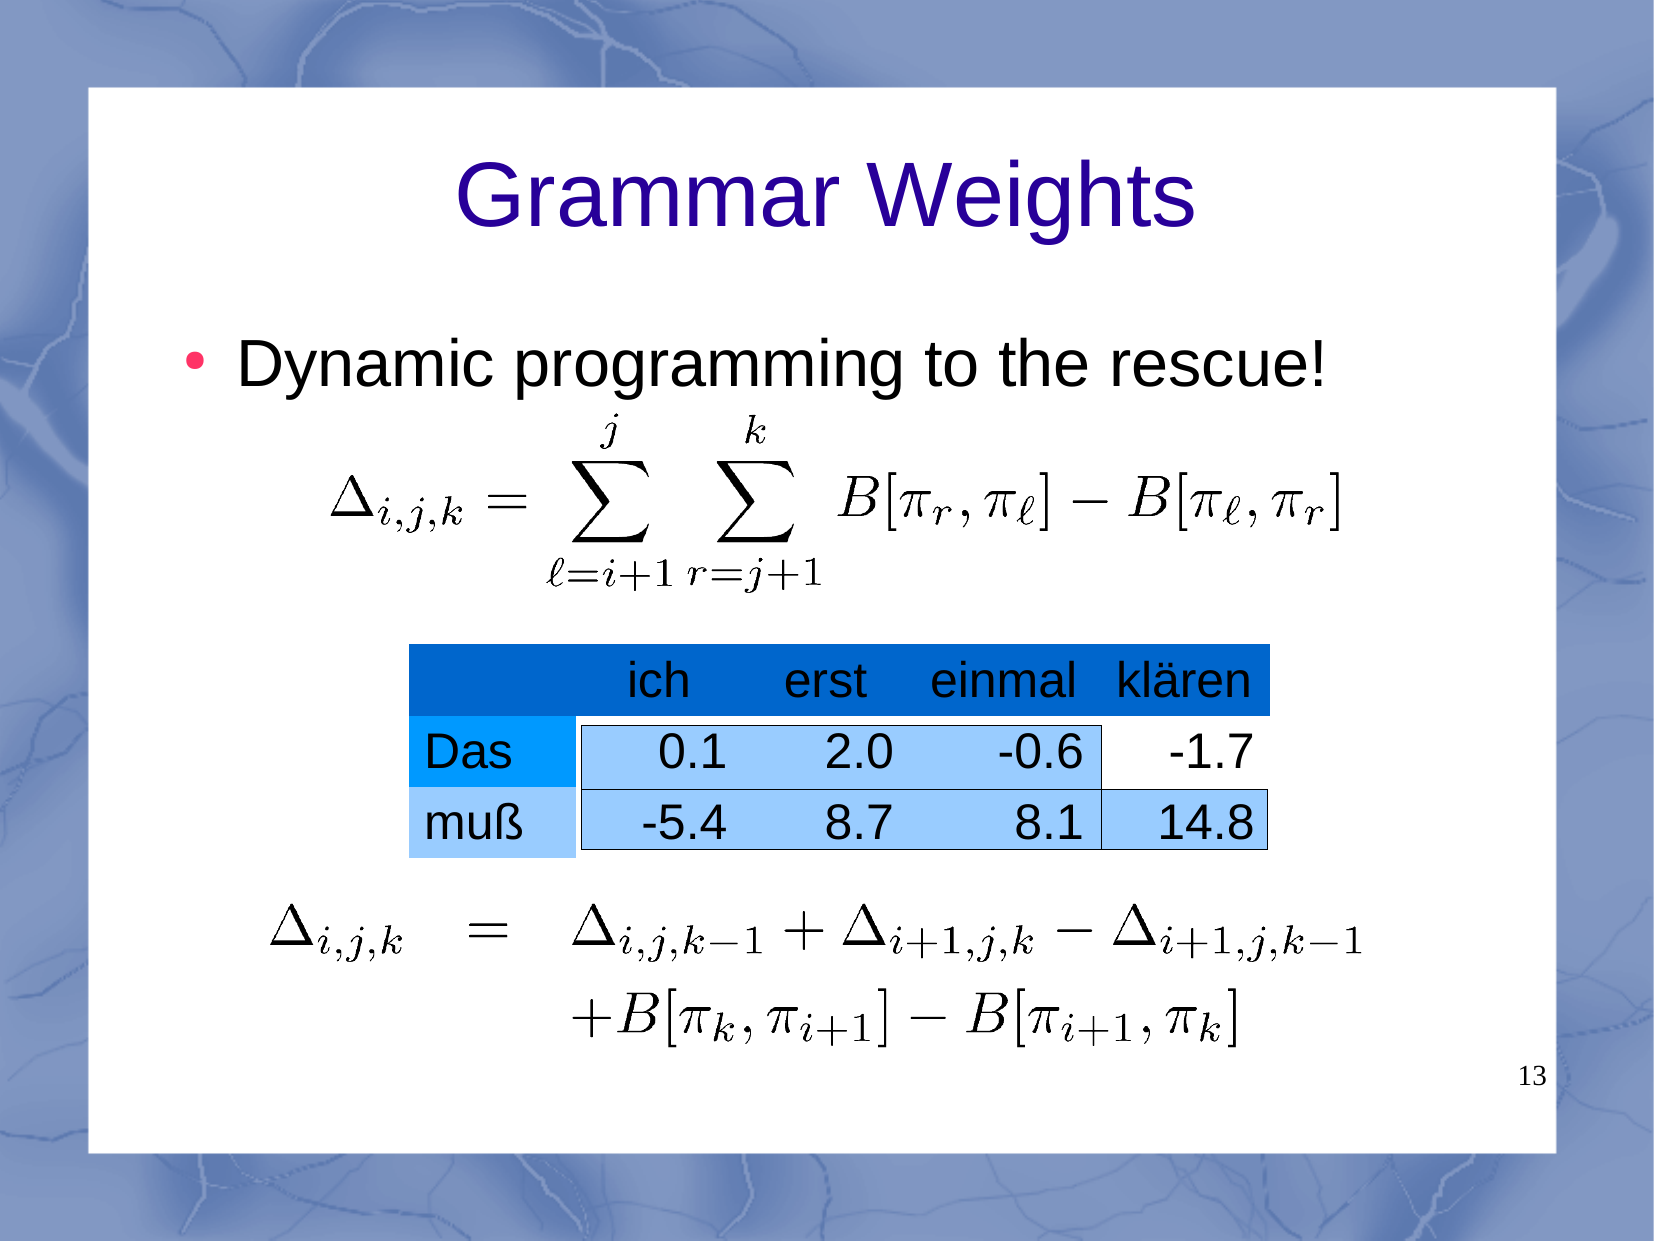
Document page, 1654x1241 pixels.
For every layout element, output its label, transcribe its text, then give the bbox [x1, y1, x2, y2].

table_cell -5.4 [576, 787, 742, 858]
table_cell -0.6 [909, 716, 1099, 787]
table_cell 0.1 [576, 716, 742, 787]
table_header ich [576, 644, 742, 716]
picture [0, 0, 1654, 1241]
table_header einmal [909, 644, 1099, 716]
table_header [409, 644, 576, 716]
table_cell Das [409, 716, 576, 787]
list Dynamic programming to the rescue! [147, 325, 1506, 996]
table_cell -1.7 [1099, 716, 1270, 787]
table_cell 8.7 [742, 787, 909, 858]
table_cell 8.1 [909, 787, 1099, 858]
title Grammar Weights [118, 98, 1536, 291]
table_header klären [1099, 644, 1270, 716]
table_cell 14.8 [1099, 787, 1270, 858]
table_cell 2.0 [742, 716, 909, 787]
table_cell muß [409, 787, 576, 858]
table_header erst [742, 644, 909, 716]
